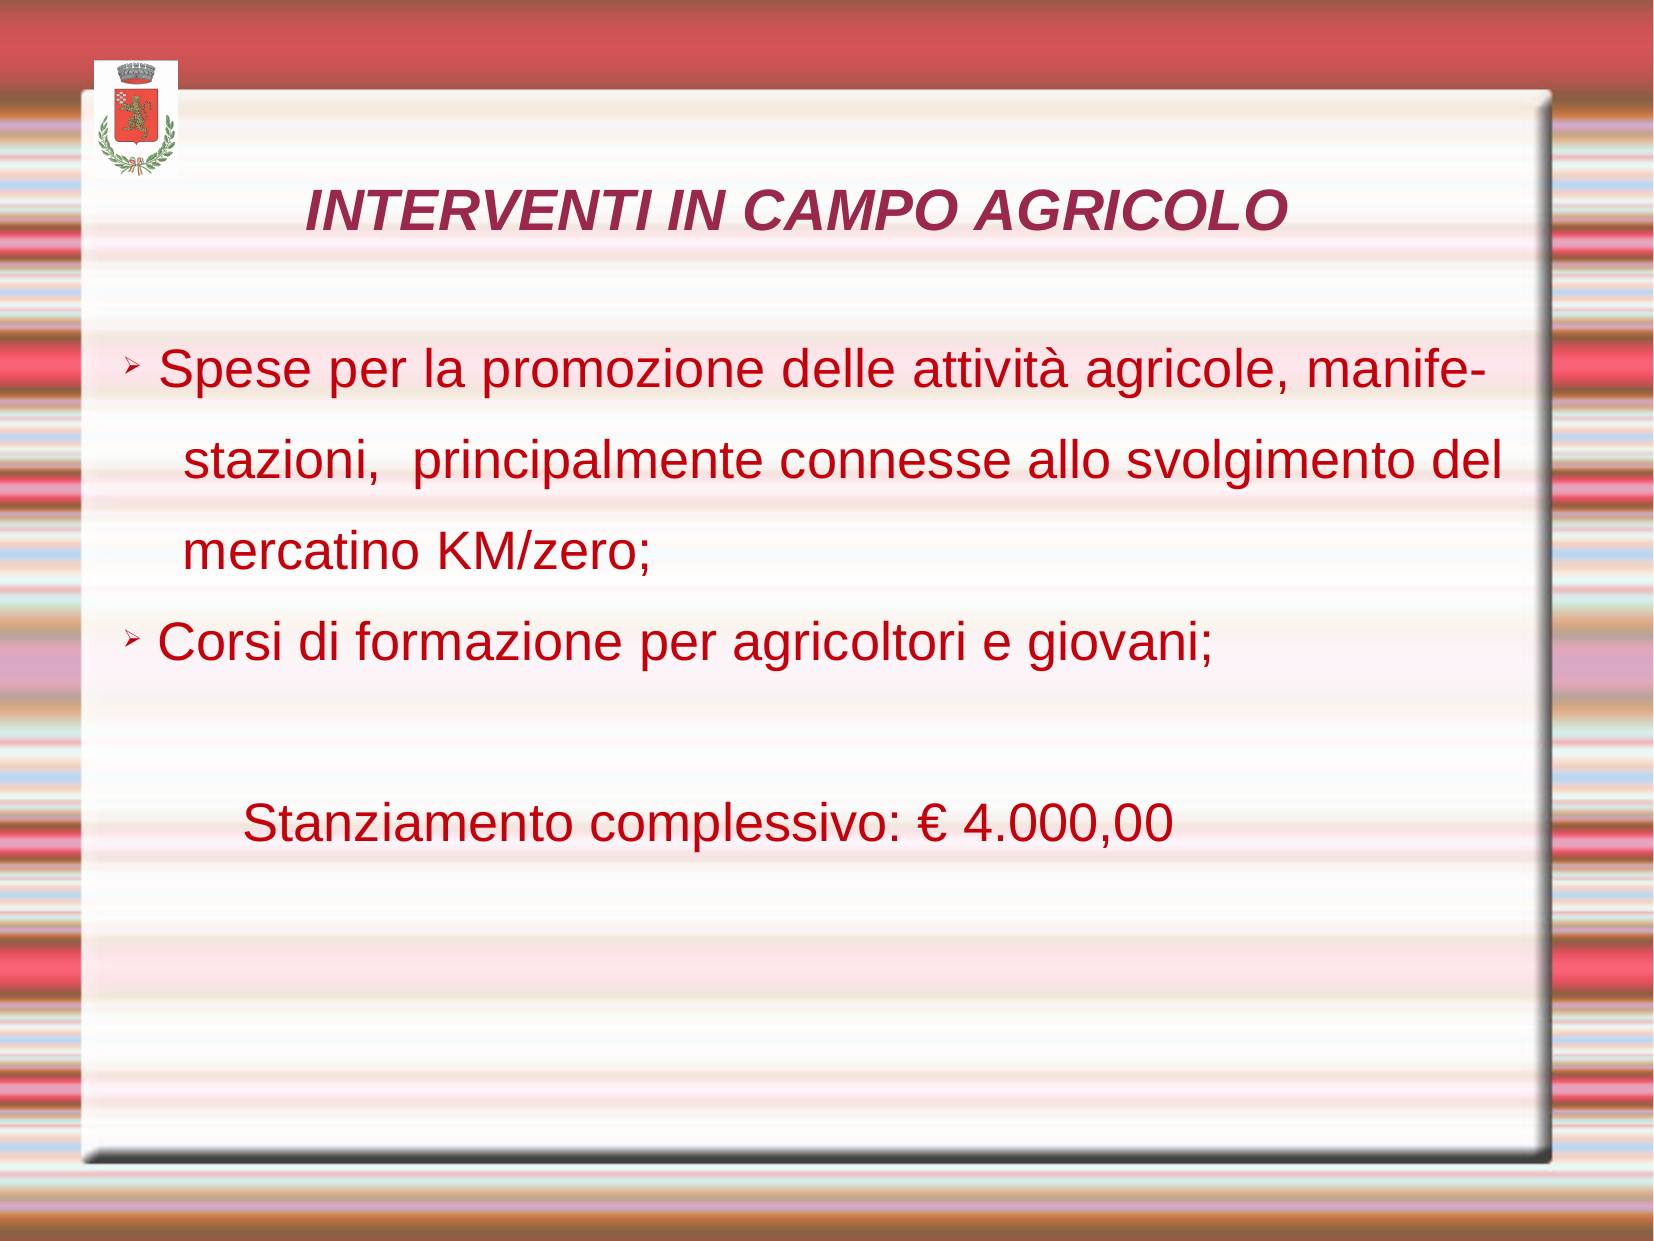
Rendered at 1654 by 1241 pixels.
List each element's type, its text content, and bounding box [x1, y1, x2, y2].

title INTERVENTI IN CAMPO AGRICOLO [206, 55, 1388, 308]
list Spese per la promozione delle attività agricole, manife- stazioni, principalmente connesse allo svolgimento del mercatino KM/zero; Corsi di formazione per agricoltori e giovani; Stanziamento complessivo: € 4.000,00 [118, 308, 1506, 1093]
picture [0, 0, 1654, 1241]
